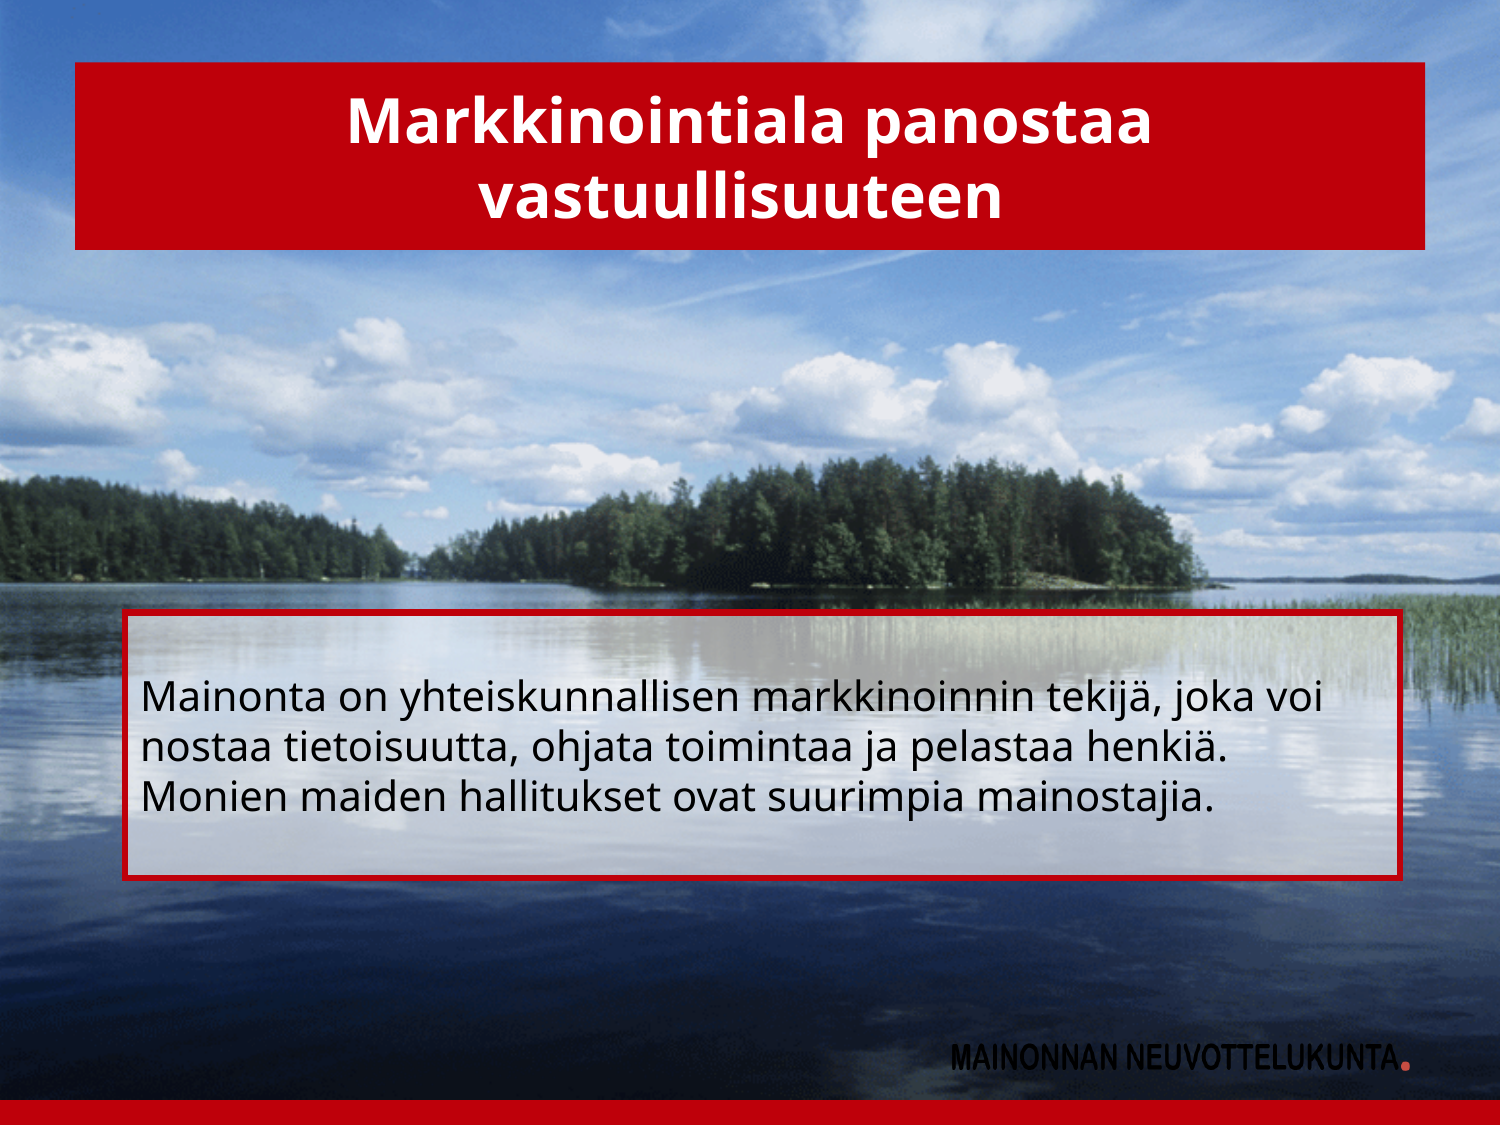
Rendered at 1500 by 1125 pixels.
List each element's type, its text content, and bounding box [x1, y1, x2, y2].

title Markkinointiala panostaa vastuullisuuteen [75, 62, 1426, 250]
picture [0, 0, 1500, 1101]
text_box Mainonta on yhteiskunnallisen markkinoinnin tekijä, joka voi nostaa tietoisuutta, ohjata toimintaa ja pelastaa henkiä. Monien maiden hallitukset ovat suurimpia mainostajia. [125, 613, 1400, 878]
